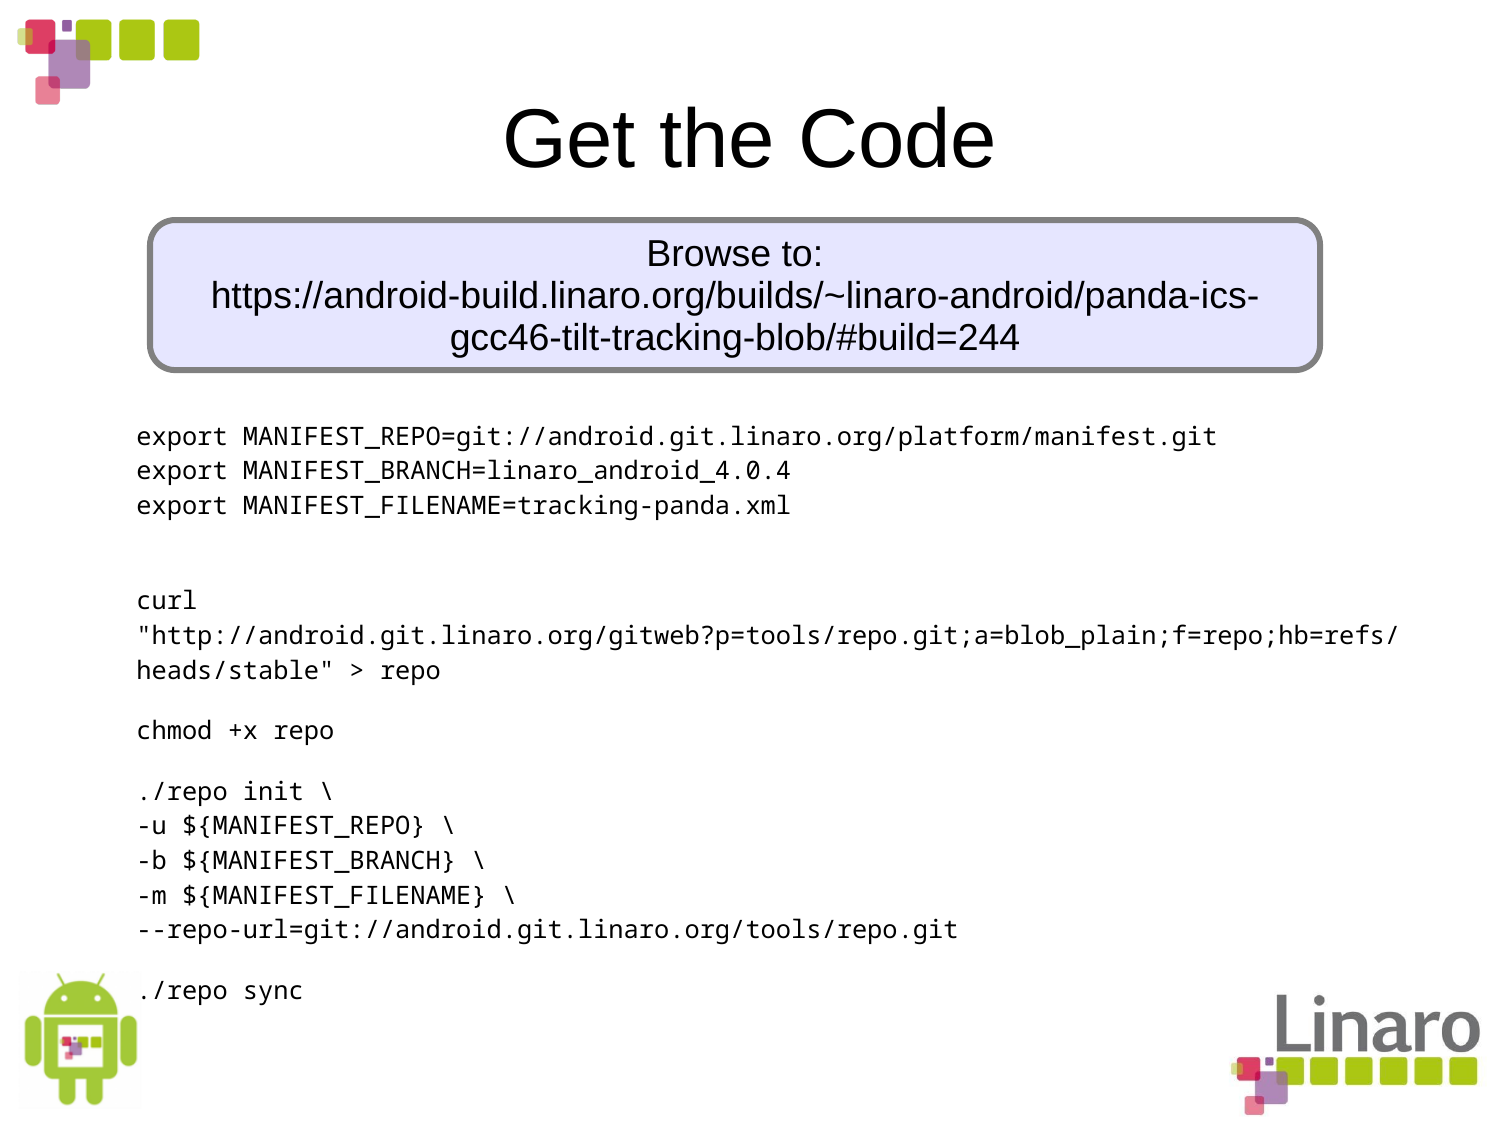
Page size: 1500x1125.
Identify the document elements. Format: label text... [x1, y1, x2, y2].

title Get the Code [74, 44, 1425, 233]
picture [16, 12, 205, 121]
picture [18, 971, 142, 1109]
text_box Browse to: https://android-build.linaro.org/builds/~linaro-android/panda-ics-gcc46-tilt-tracking-blob/#build=244 [150, 220, 1321, 371]
picture [1219, 986, 1491, 1123]
list export MANIFEST_REPO=git://android.git.linaro.org/platform/manifest.git export MANIFEST_BRANCH=linaro_android_4.0.4 export MANIFEST_FILENAME=tracking-panda.xml curl "http://android.git.linaro.org/gitweb?p=tools/repo.git;a=blob_plain;f=repo;hb=refs/heads/stable" > repo chmod +x repo ./repo init \ -u ${MANIFEST_REPO} \ -b ${MANIFEST_BRANCH} \ -m ${MANIFEST_FILENAME} \ --repo-url=git://android.git.linaro.org/tools/repo.git ./repo sync [74, 357, 1425, 1010]
